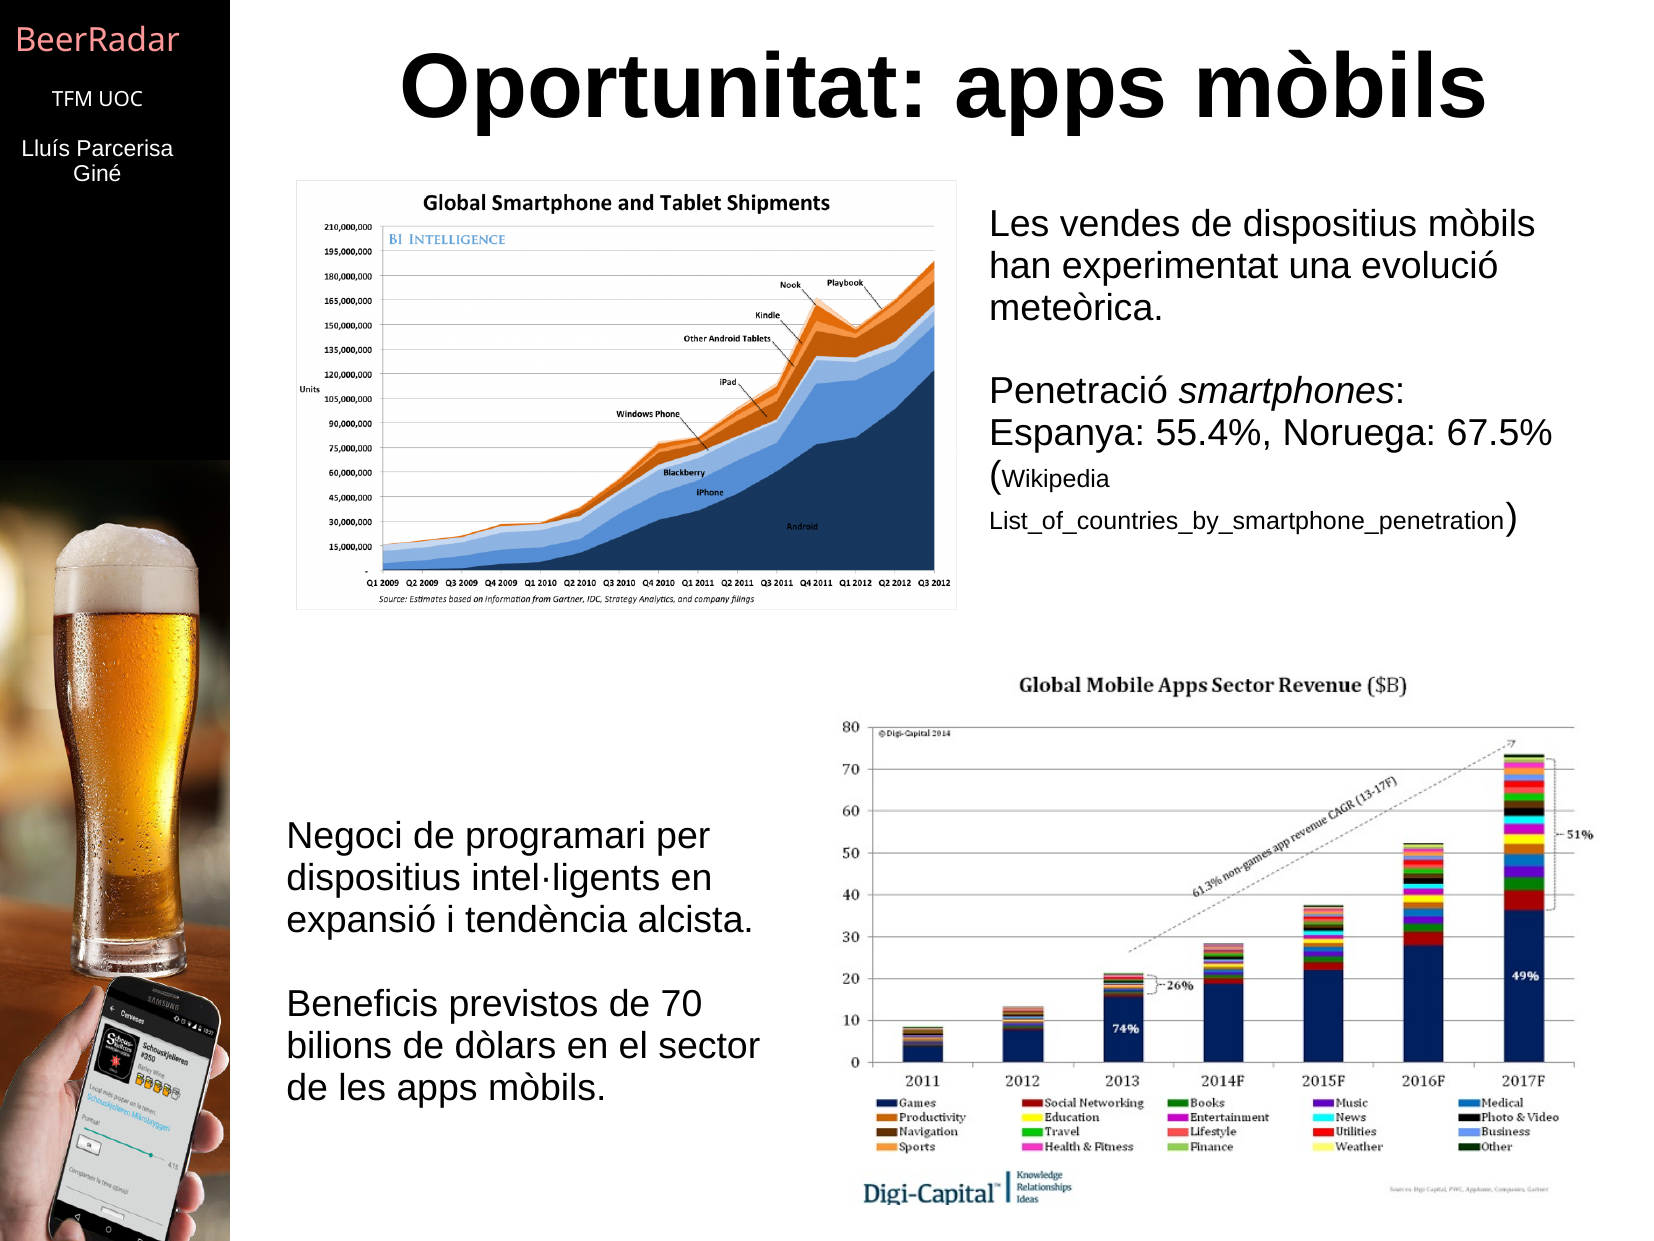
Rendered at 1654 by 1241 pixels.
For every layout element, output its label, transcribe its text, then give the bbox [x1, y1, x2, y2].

text_box Les vendes de dispositius mòbils han experimentat una evolució meteòrica. Penetració smartphones: Espanya: 55.4%, Noruega: 67.5% (Wikipedia List_of_countries_by_smartphone_penetration) [974, 194, 1583, 545]
picture [296, 180, 957, 610]
title Oportunitat: apps mòbils [277, 17, 1613, 154]
picture [835, 649, 1597, 1205]
picture [0, 460, 230, 1241]
text_box Negoci de programari per dispositius intel·ligents en expansió i tendència alcista. Beneficis previstos de 70 bilions de dòlars en el sector de les apps mòbils. [271, 807, 804, 1158]
